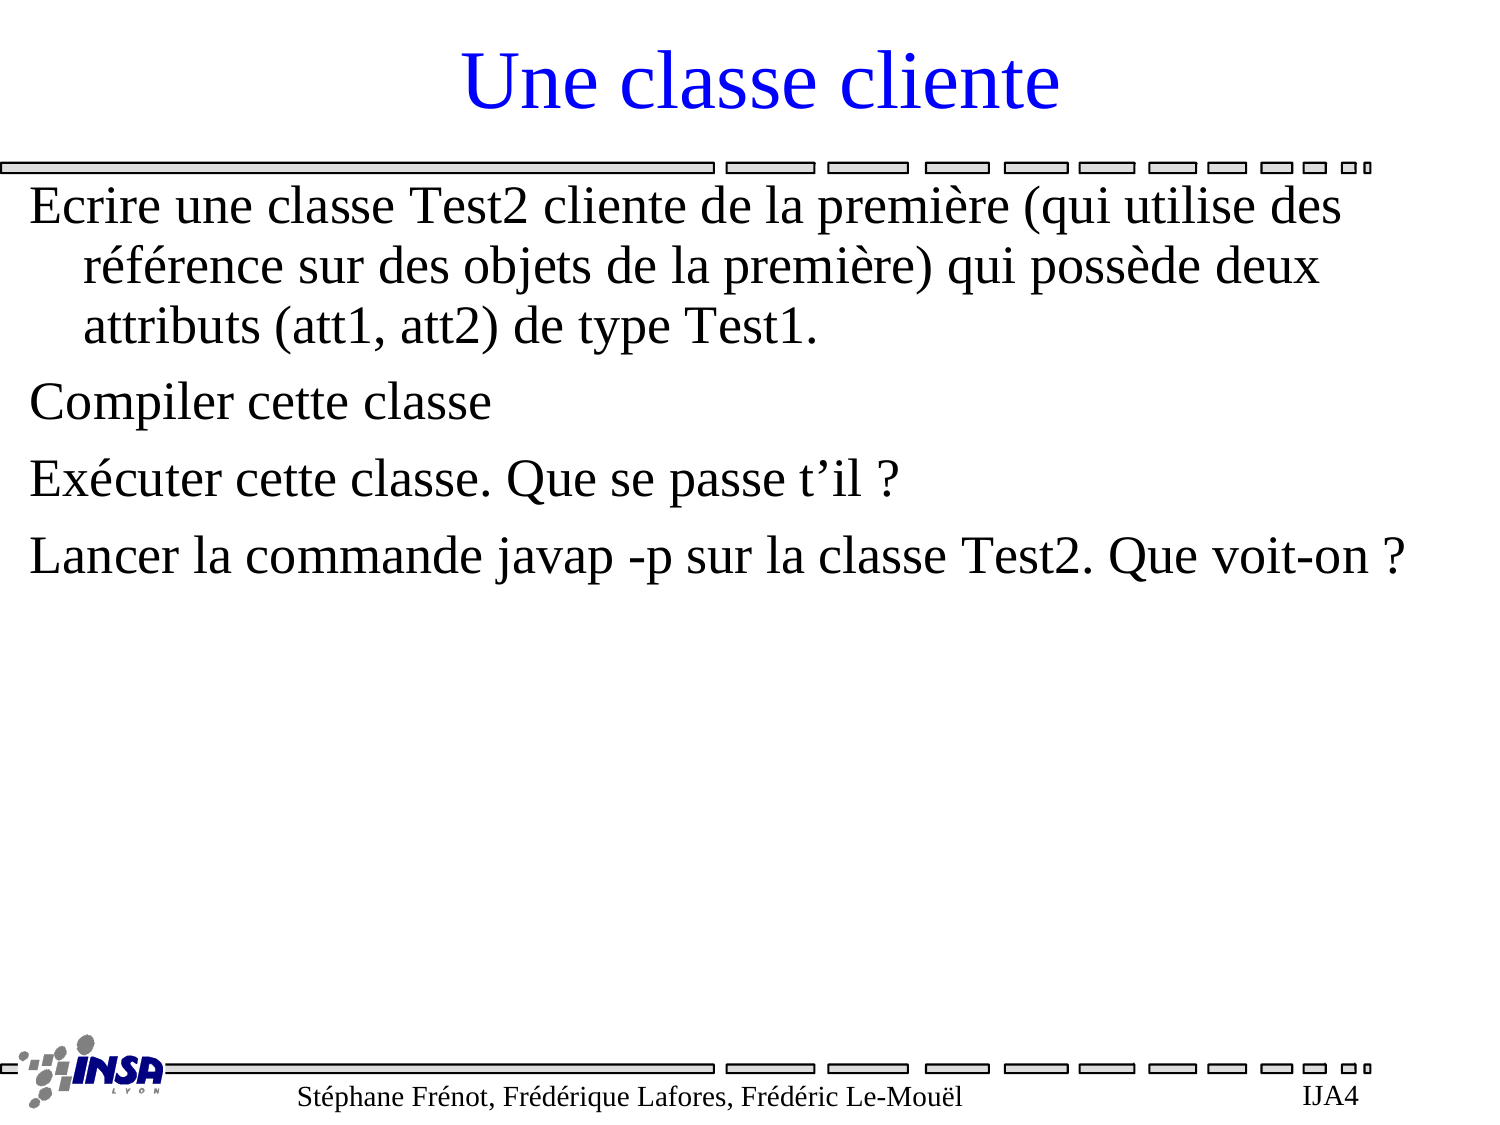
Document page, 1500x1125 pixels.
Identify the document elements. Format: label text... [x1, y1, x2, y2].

list Ecrire une classe Test2 cliente de la première (qui utilise des référence sur des objets de la première) qui possède deux attributs (att1, att2) de type Test1. Compiler cette classe Exécuter cette classe. Que se passe t’il ? Lancer la commande javap -p sur la classe Test2. Que voit-on ? [29, 174, 1500, 998]
title Une classe cliente [125, 0, 1398, 161]
